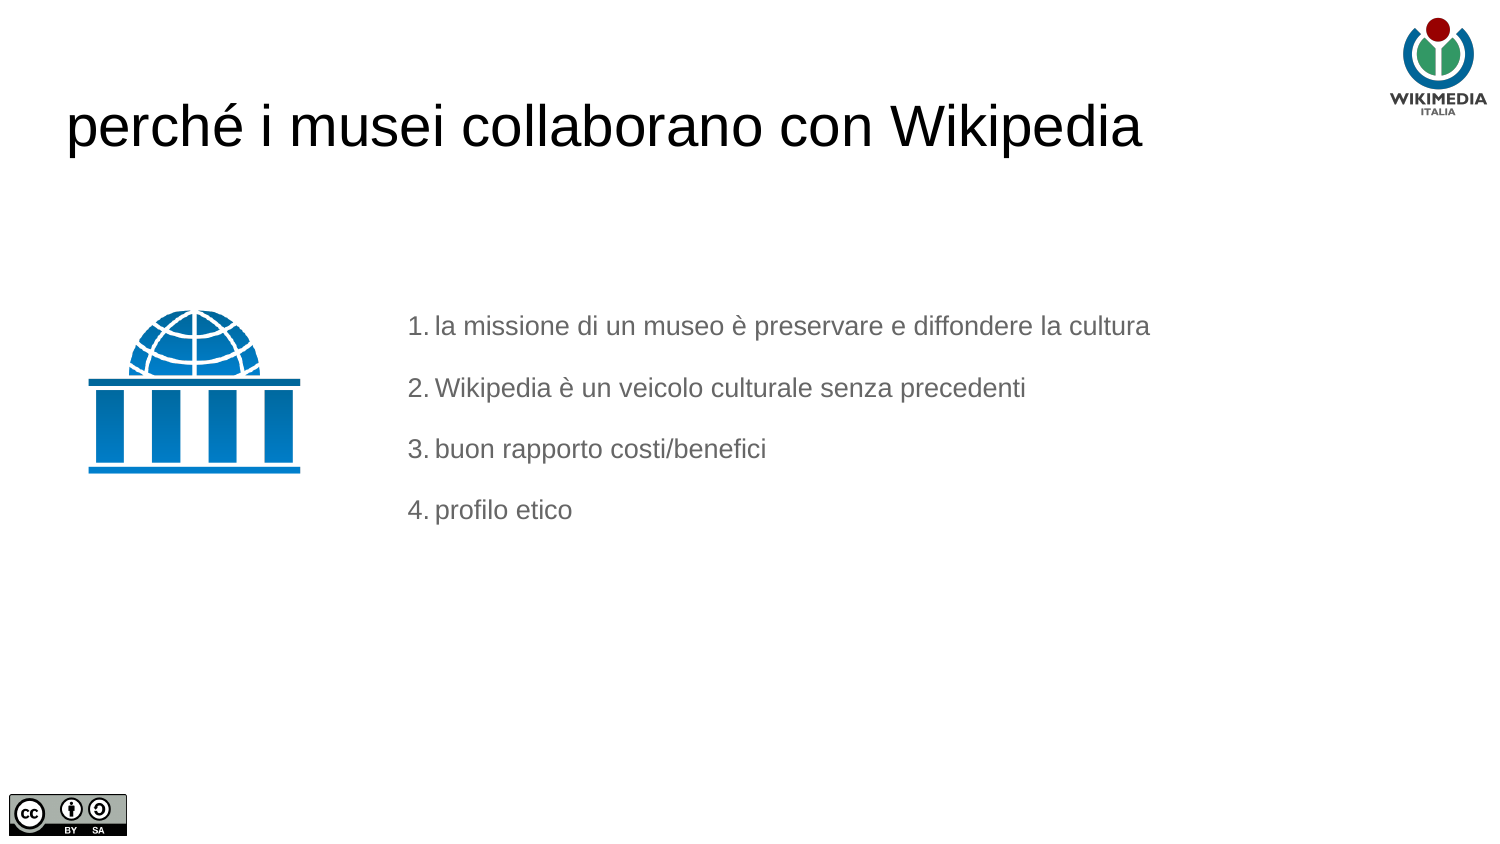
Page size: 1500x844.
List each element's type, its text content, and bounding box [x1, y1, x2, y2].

title perché i musei collaborano con Wikipedia [51, 72, 1449, 167]
picture [1389, 17, 1488, 116]
picture [9, 794, 127, 836]
picture [81, 302, 307, 484]
list la missione di un museo è preservare e diffondere la cultura Wikipedia è un veicolo culturale senza precedenti buon rapporto costi/benefici profilo etico [365, 289, 1476, 540]
